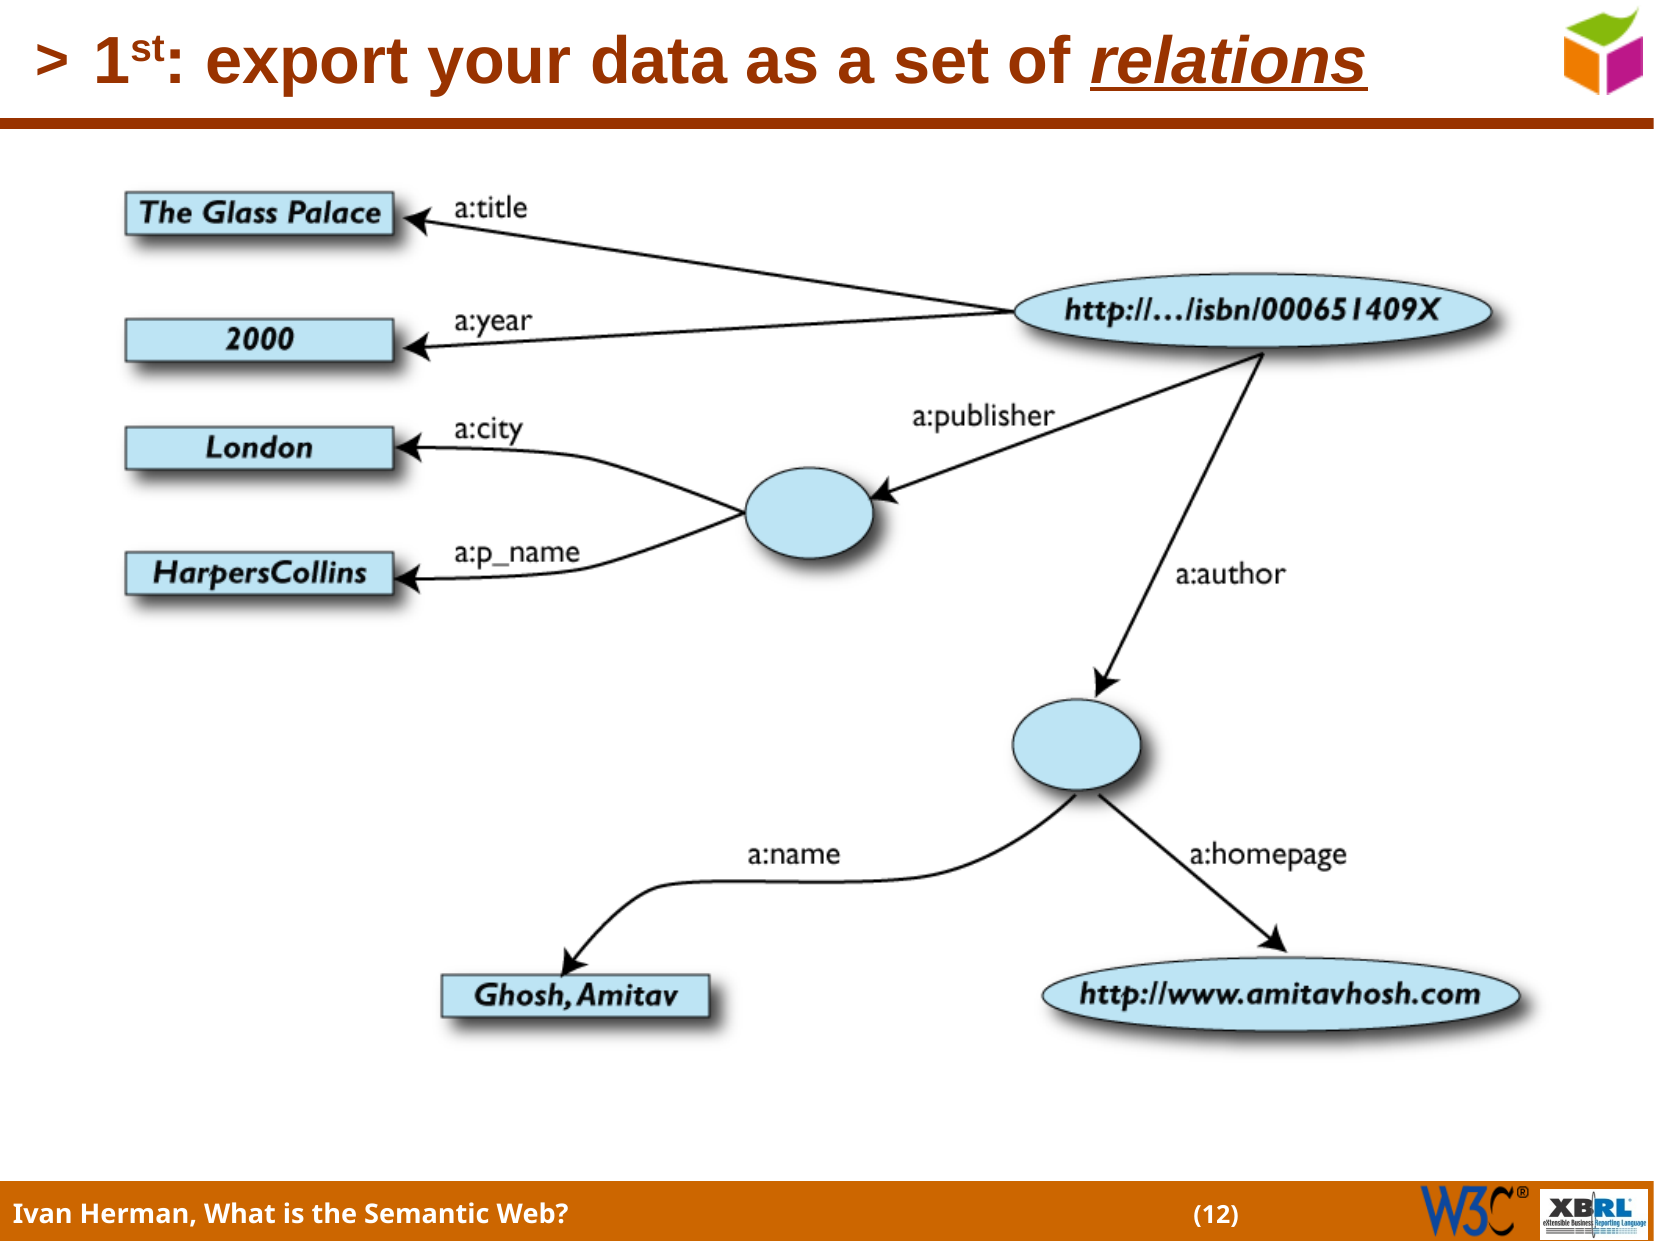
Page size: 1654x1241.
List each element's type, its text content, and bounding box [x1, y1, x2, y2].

picture [1564, 5, 1643, 95]
picture [1417, 1183, 1533, 1240]
picture [1540, 1189, 1648, 1240]
title 1st: export your data as a set of relations [93, 0, 1493, 119]
picture [112, 177, 1556, 1069]
